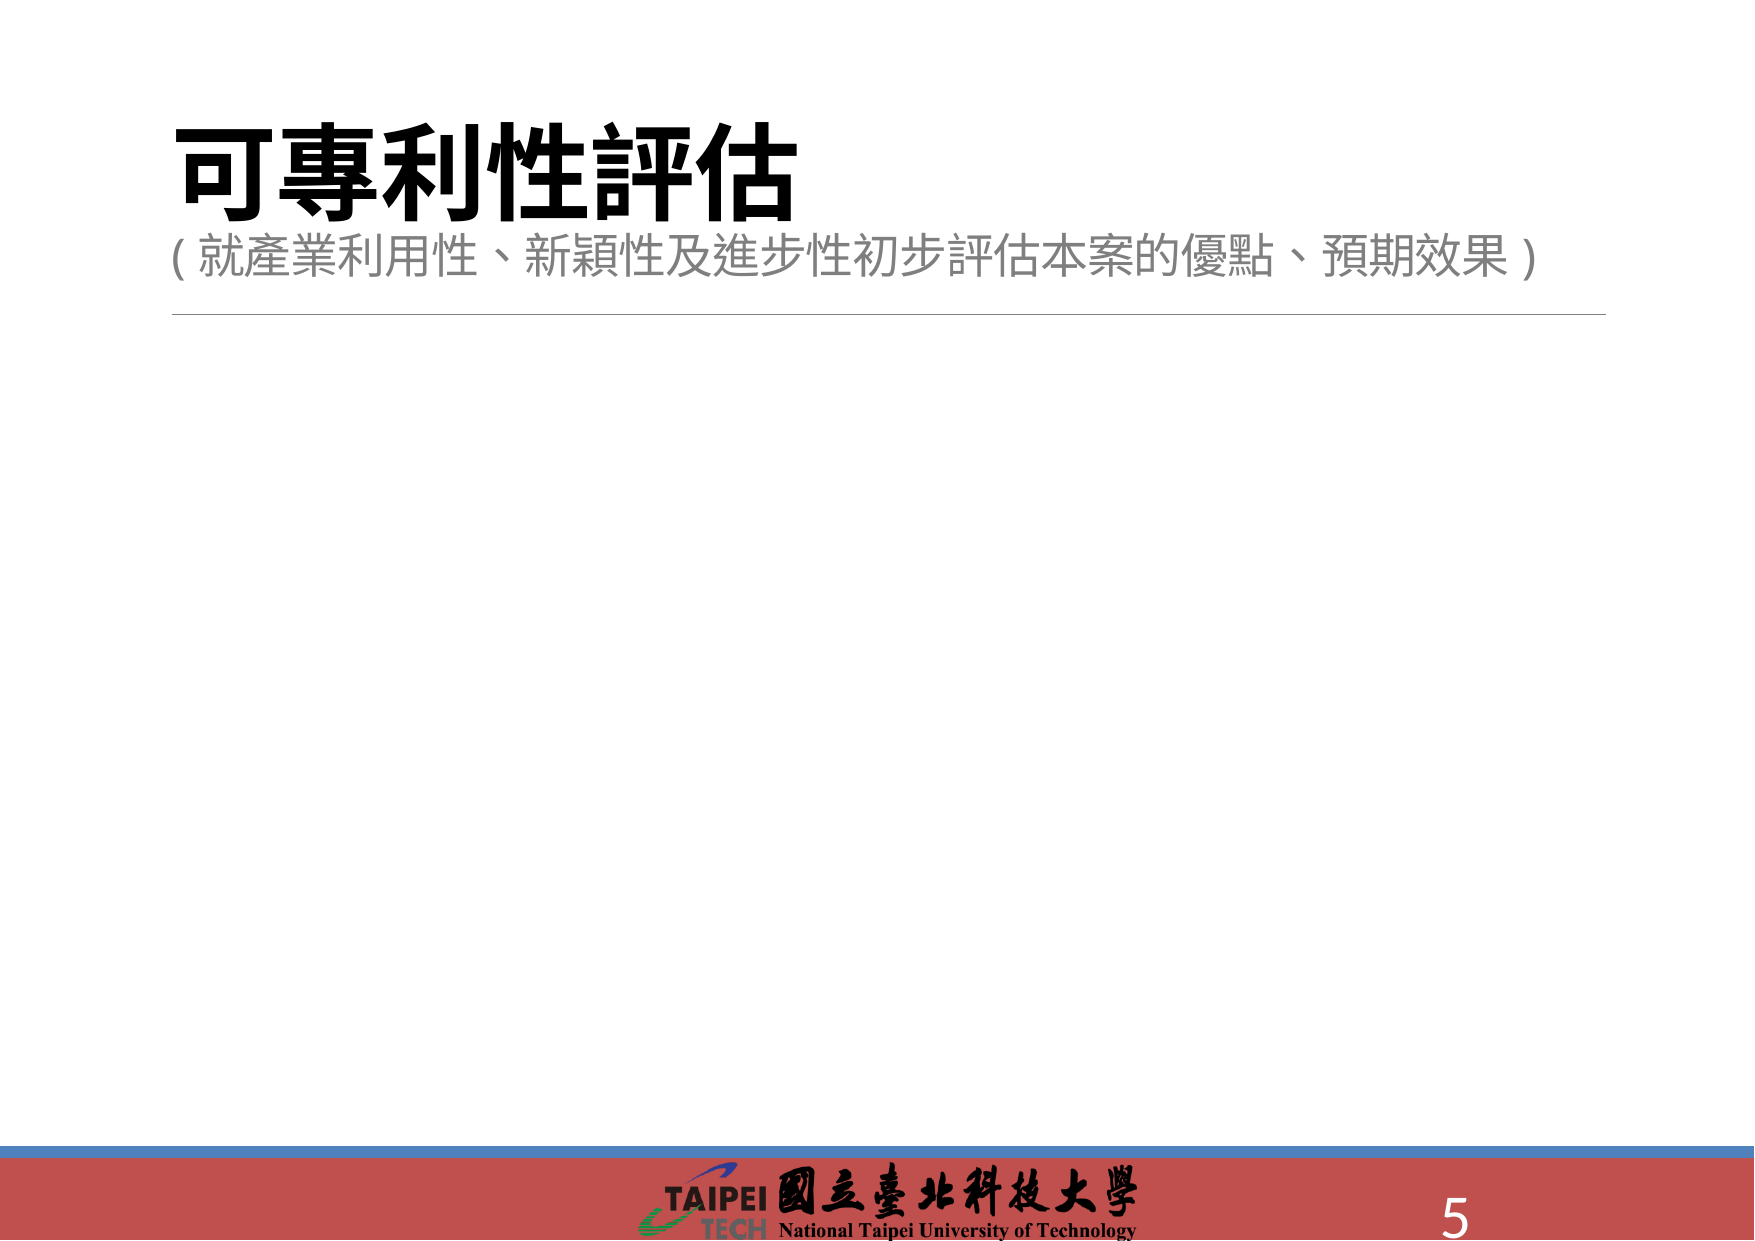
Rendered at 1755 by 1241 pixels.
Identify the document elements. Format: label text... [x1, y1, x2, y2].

text_box 5 [1424, 1168, 1614, 1235]
title 可專利性評估 (就產業利用性、新穎性及進步性初步評估本案的優點、預期效果) [156, 76, 1604, 291]
